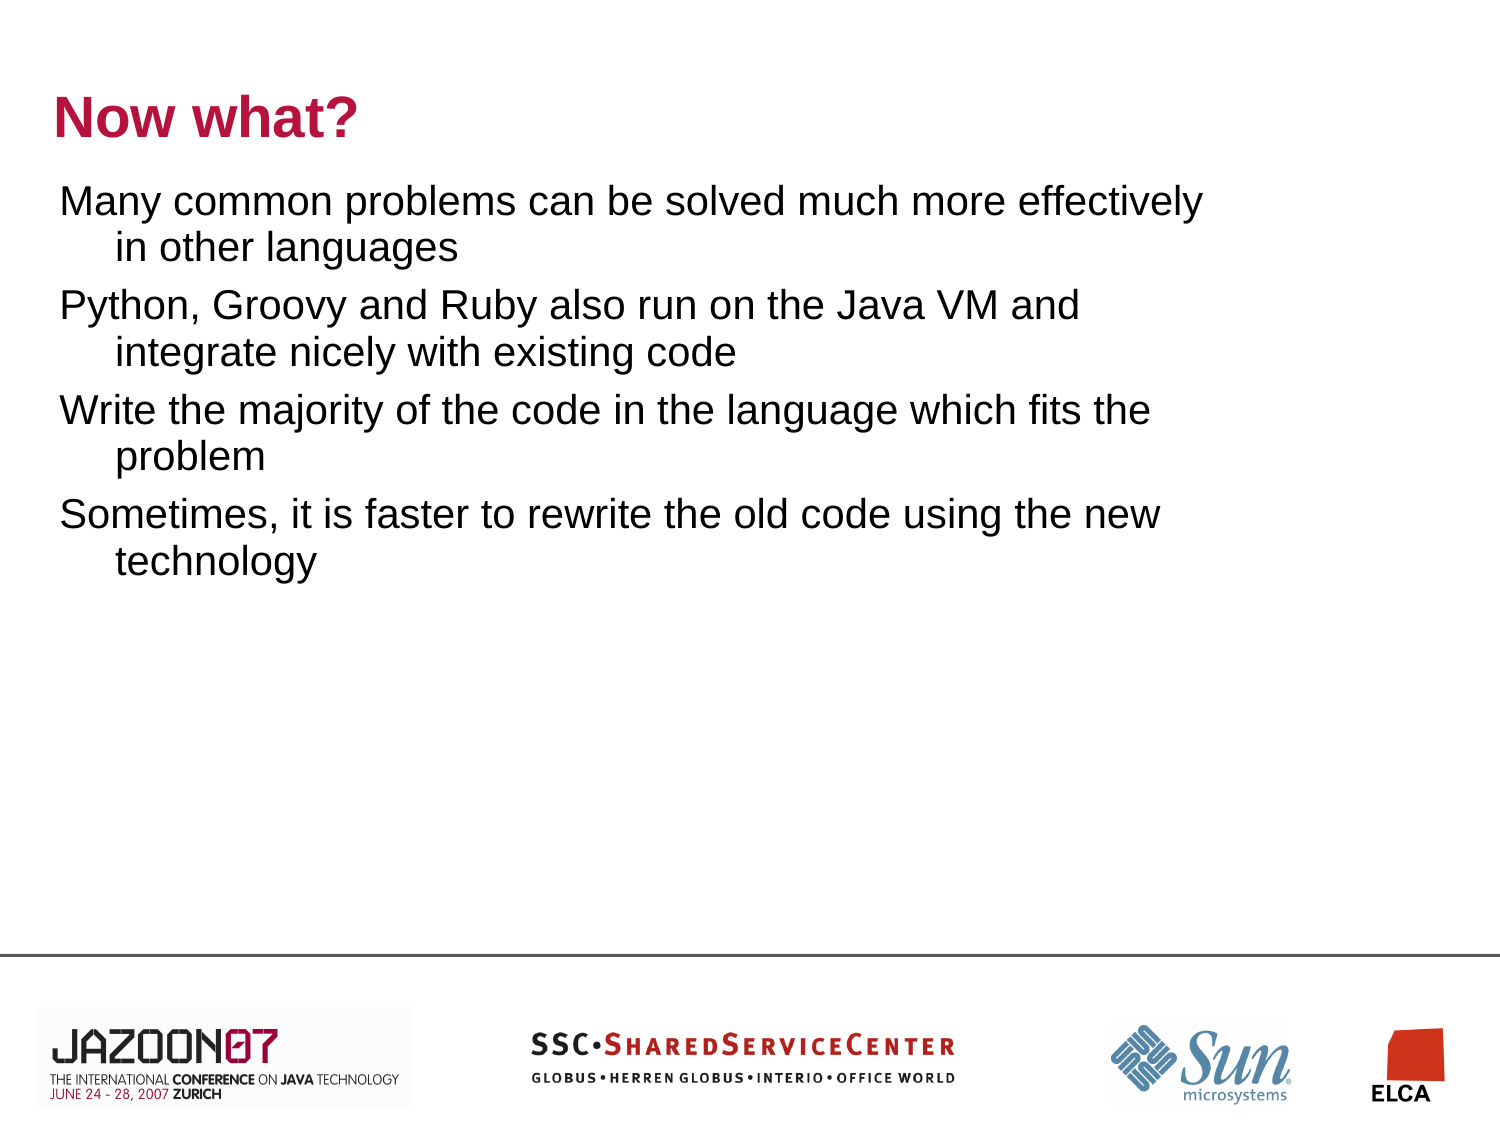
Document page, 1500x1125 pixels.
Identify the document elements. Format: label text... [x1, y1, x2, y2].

picture [1370, 1025, 1446, 1105]
picture [1107, 1021, 1294, 1107]
title Now what? [53, 59, 1447, 185]
picture [38, 1007, 413, 1106]
list Many common problems can be solved much more effectively in other languages Python, Groovy and Ruby also run on the Java VM and integrate nicely with existing code Write the majority of the code in the language which fits the problem Sometimes, it is faster to rewrite the old code using the new technology [59, 177, 1236, 931]
picture [531, 1032, 955, 1083]
